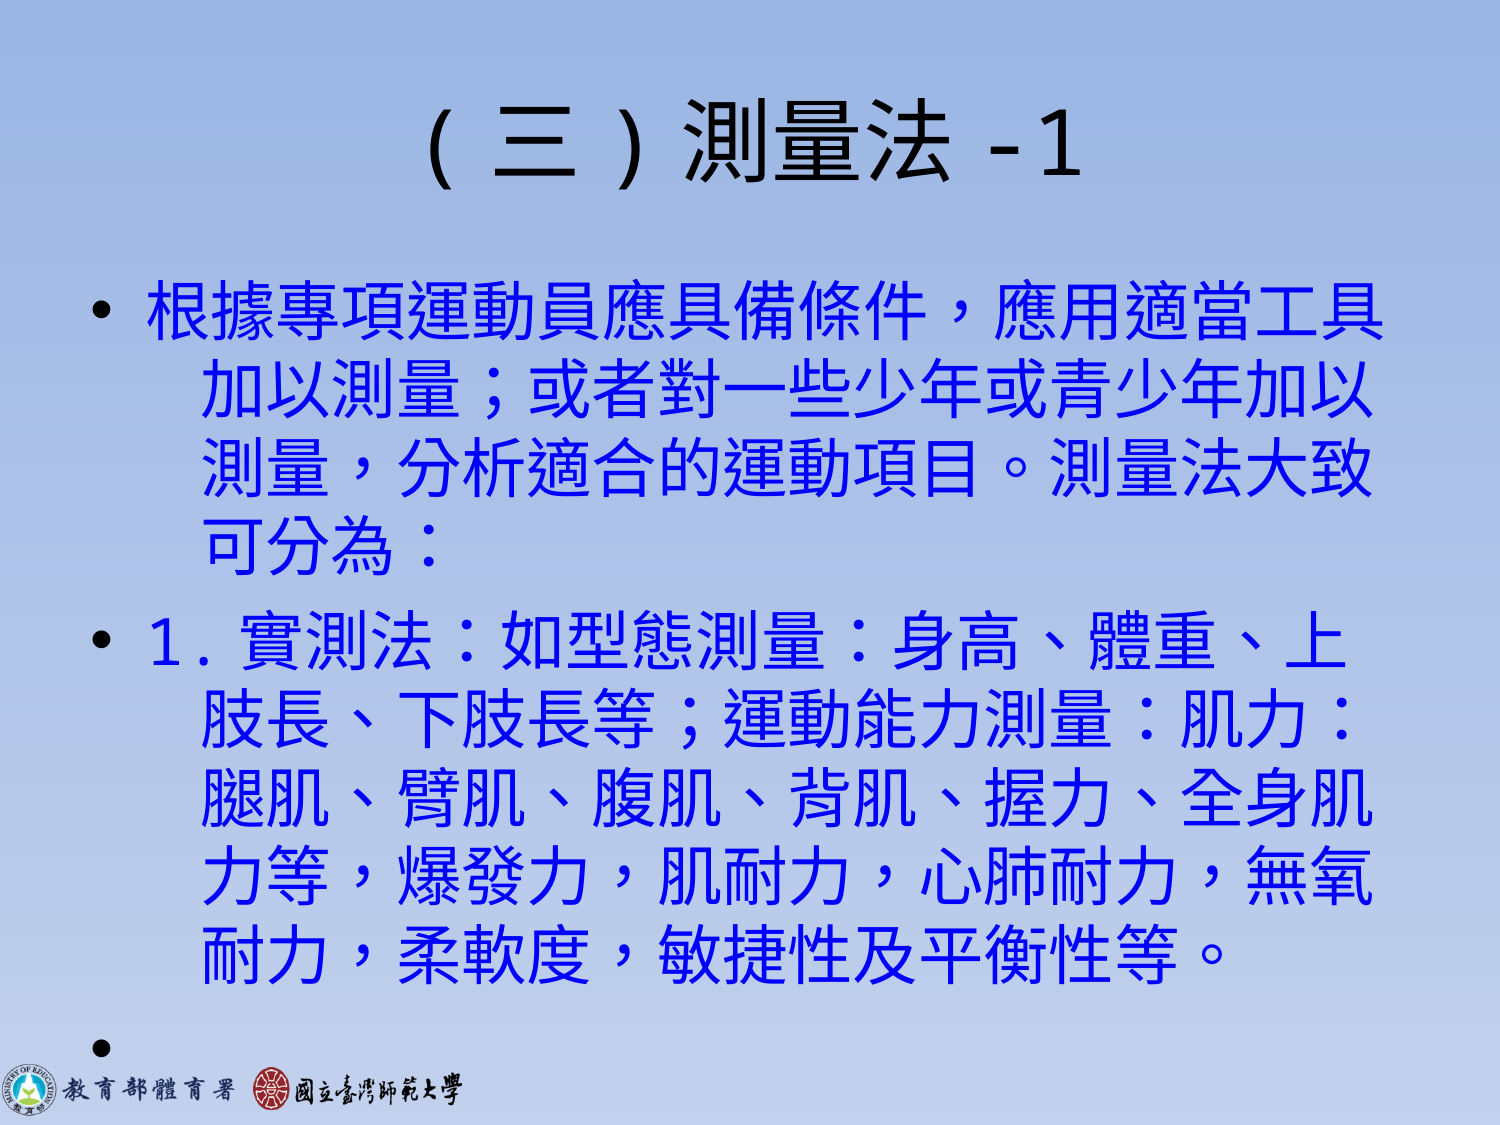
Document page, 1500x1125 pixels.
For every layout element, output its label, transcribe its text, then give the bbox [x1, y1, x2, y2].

title (三)測量法-1 [75, 45, 1426, 233]
list 根據專項運動員應具備條件，應用適當工具加以測量；或者對一些少年或青少年加以測量，分析適合的運動項目。測量法大致可分為： 1.實測法：如型態測量：身高、體重、上肢長、下肢長等；運動能力測量：肌力：腿肌、臂肌、腹肌、背肌、握力、全身肌力等，爆發力，肌耐力，心肺耐力，無氧耐力，柔軟度，敏捷性及平衡性等。 [75, 262, 1426, 1005]
